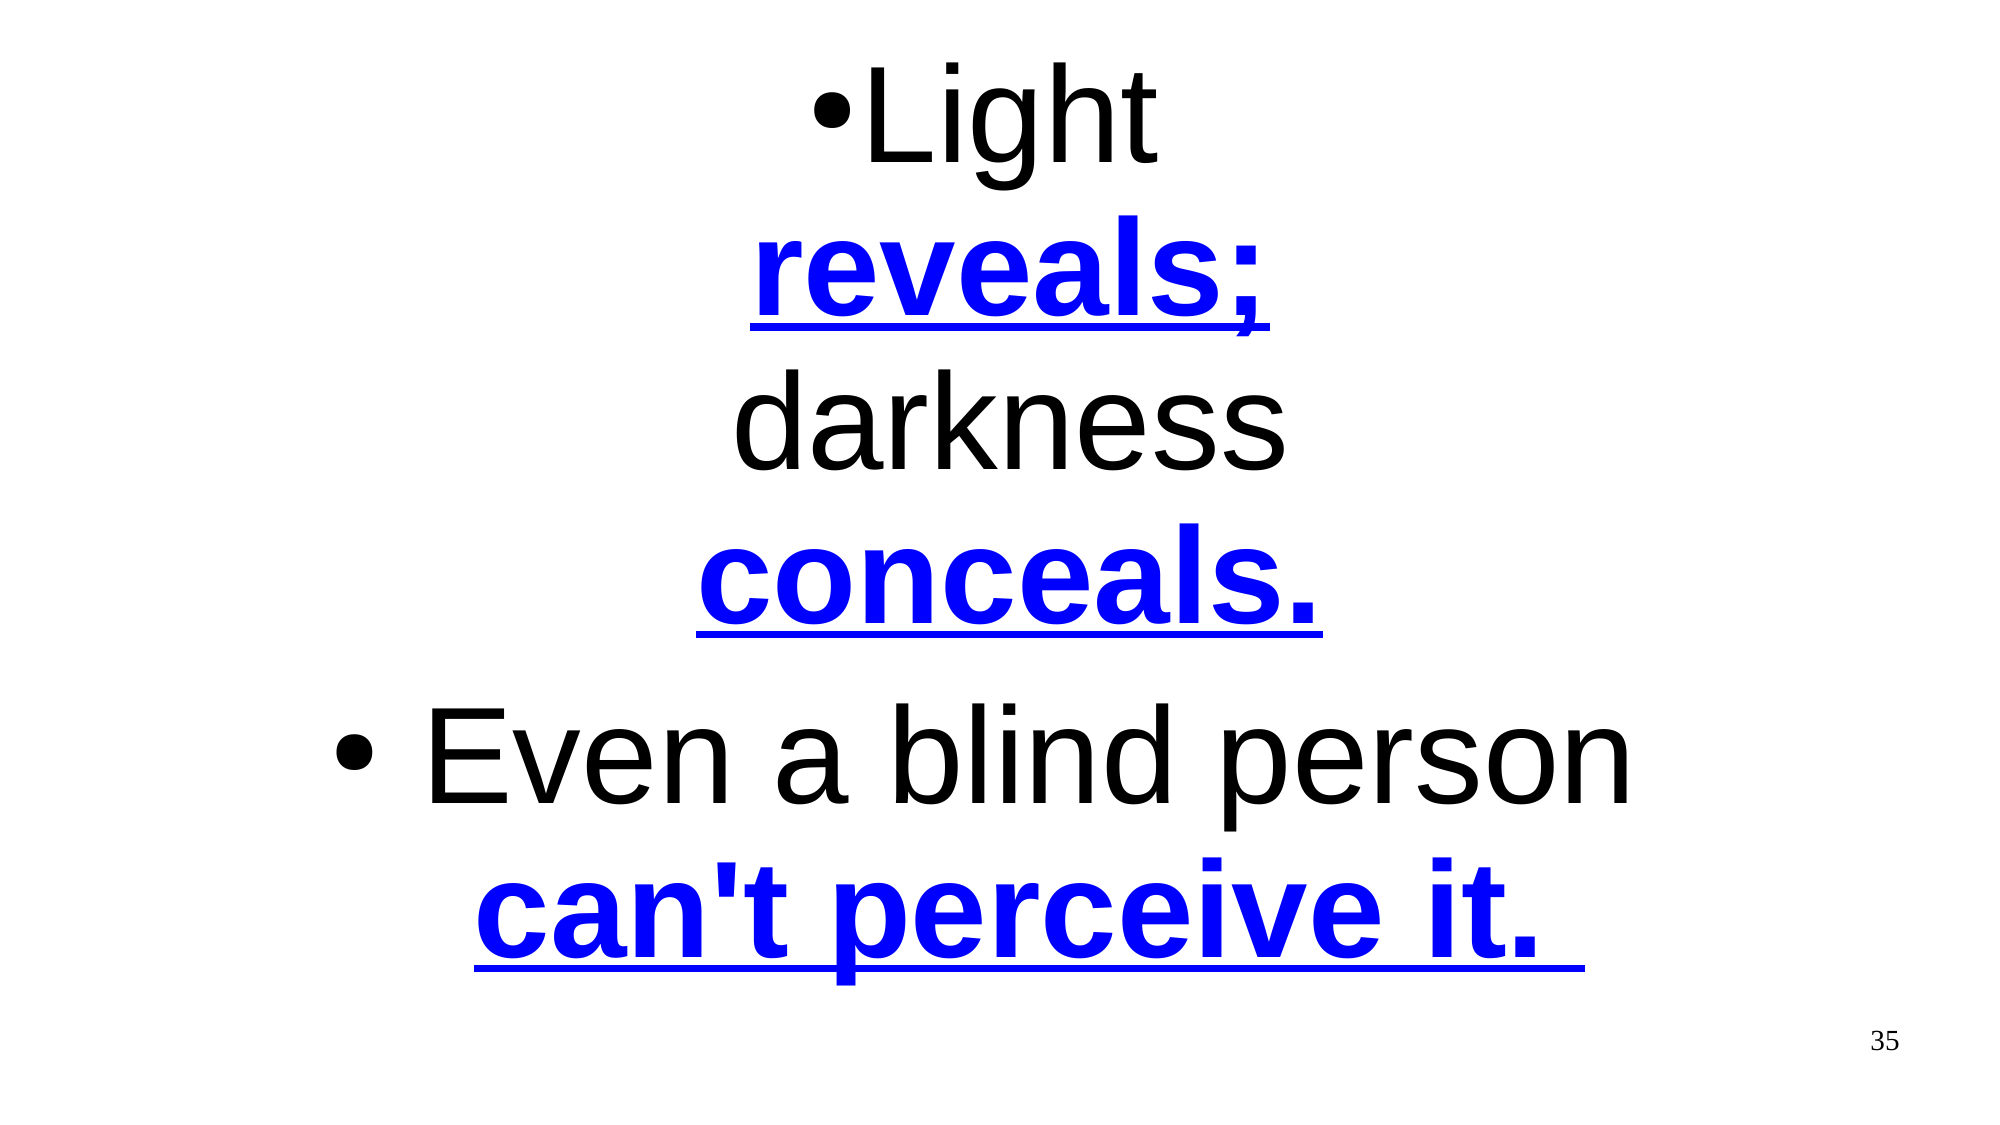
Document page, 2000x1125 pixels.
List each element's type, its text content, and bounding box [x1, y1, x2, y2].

list Light reveals; darkness conceals. Even a blind person can't perceive it. [37, 37, 1951, 1088]
